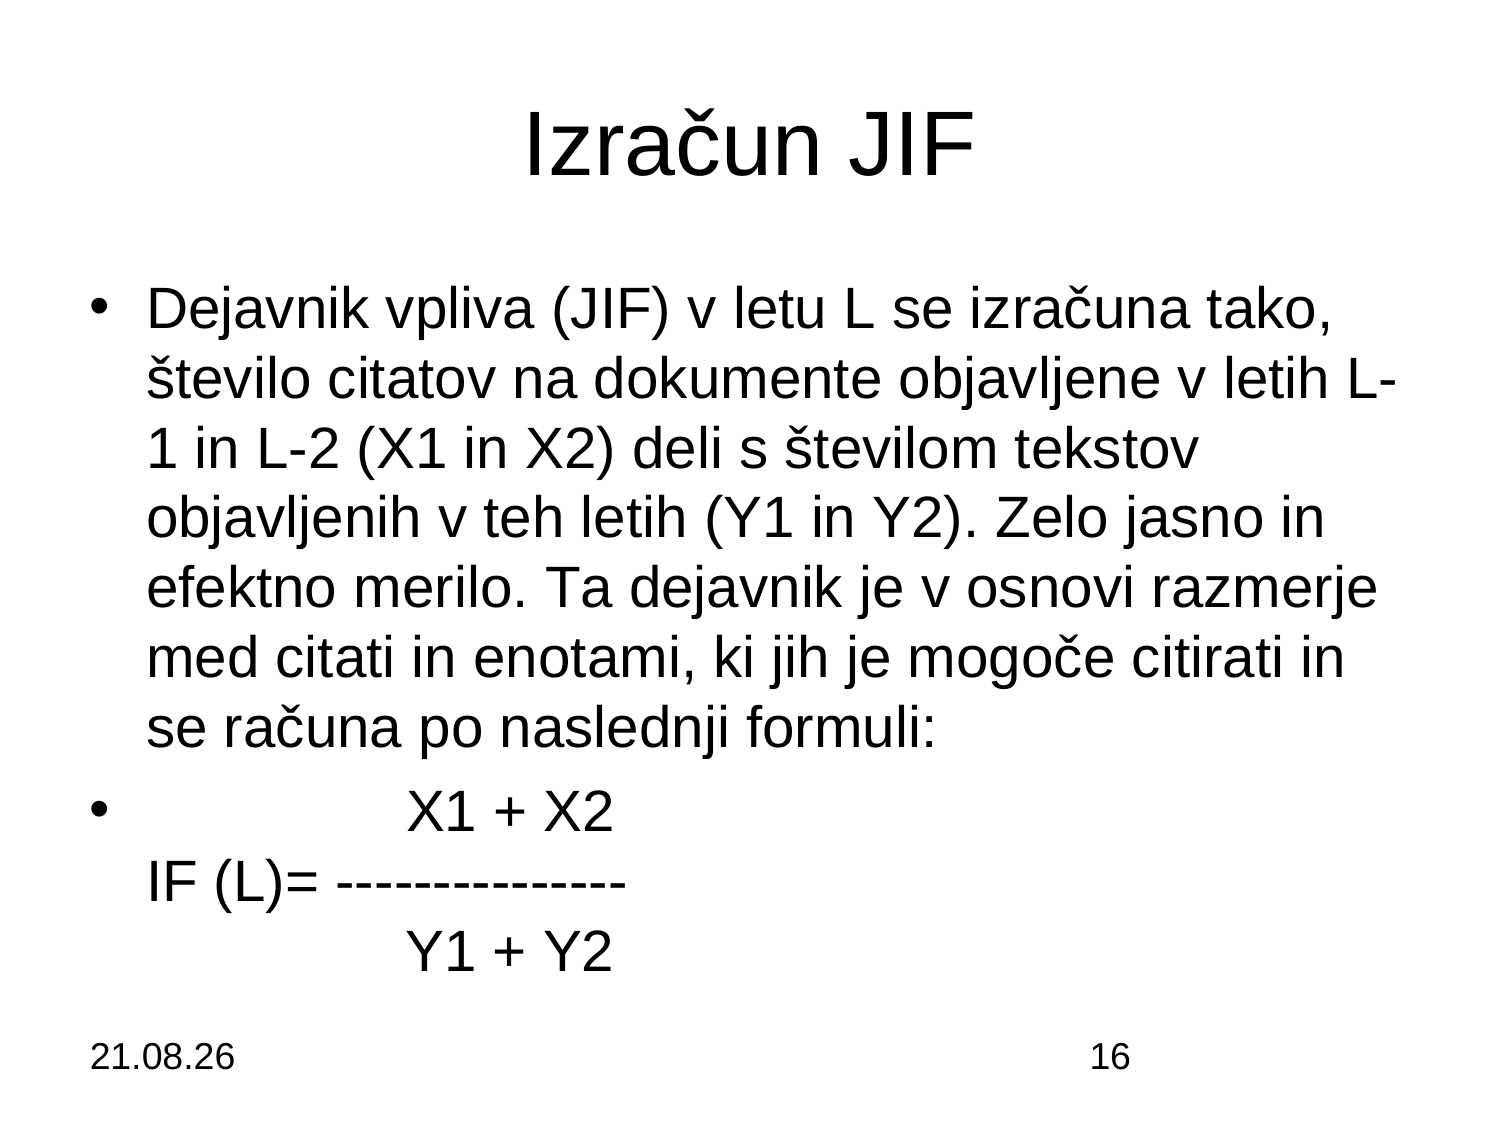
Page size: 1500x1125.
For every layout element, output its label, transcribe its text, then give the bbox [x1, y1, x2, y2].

list Dejavnik vpliva (JIF) v letu L se izračuna tako, število citatov na dokumente objavljene v letih L-1 in L-2 (X1 in X2) deli s številom tekstov objavljenih v teh letih (Y1 in Y2). Zelo jasno in efektno merilo. Ta dejavnik je v osnovi razmerje med citati in enotami, ki jih je mogoče citirati in se računa po naslednji formuli: X1 + X2 IF (L)= --------------- Y1 + Y2 [75, 262, 1426, 1006]
title Izračun JIF [75, 45, 1426, 233]
